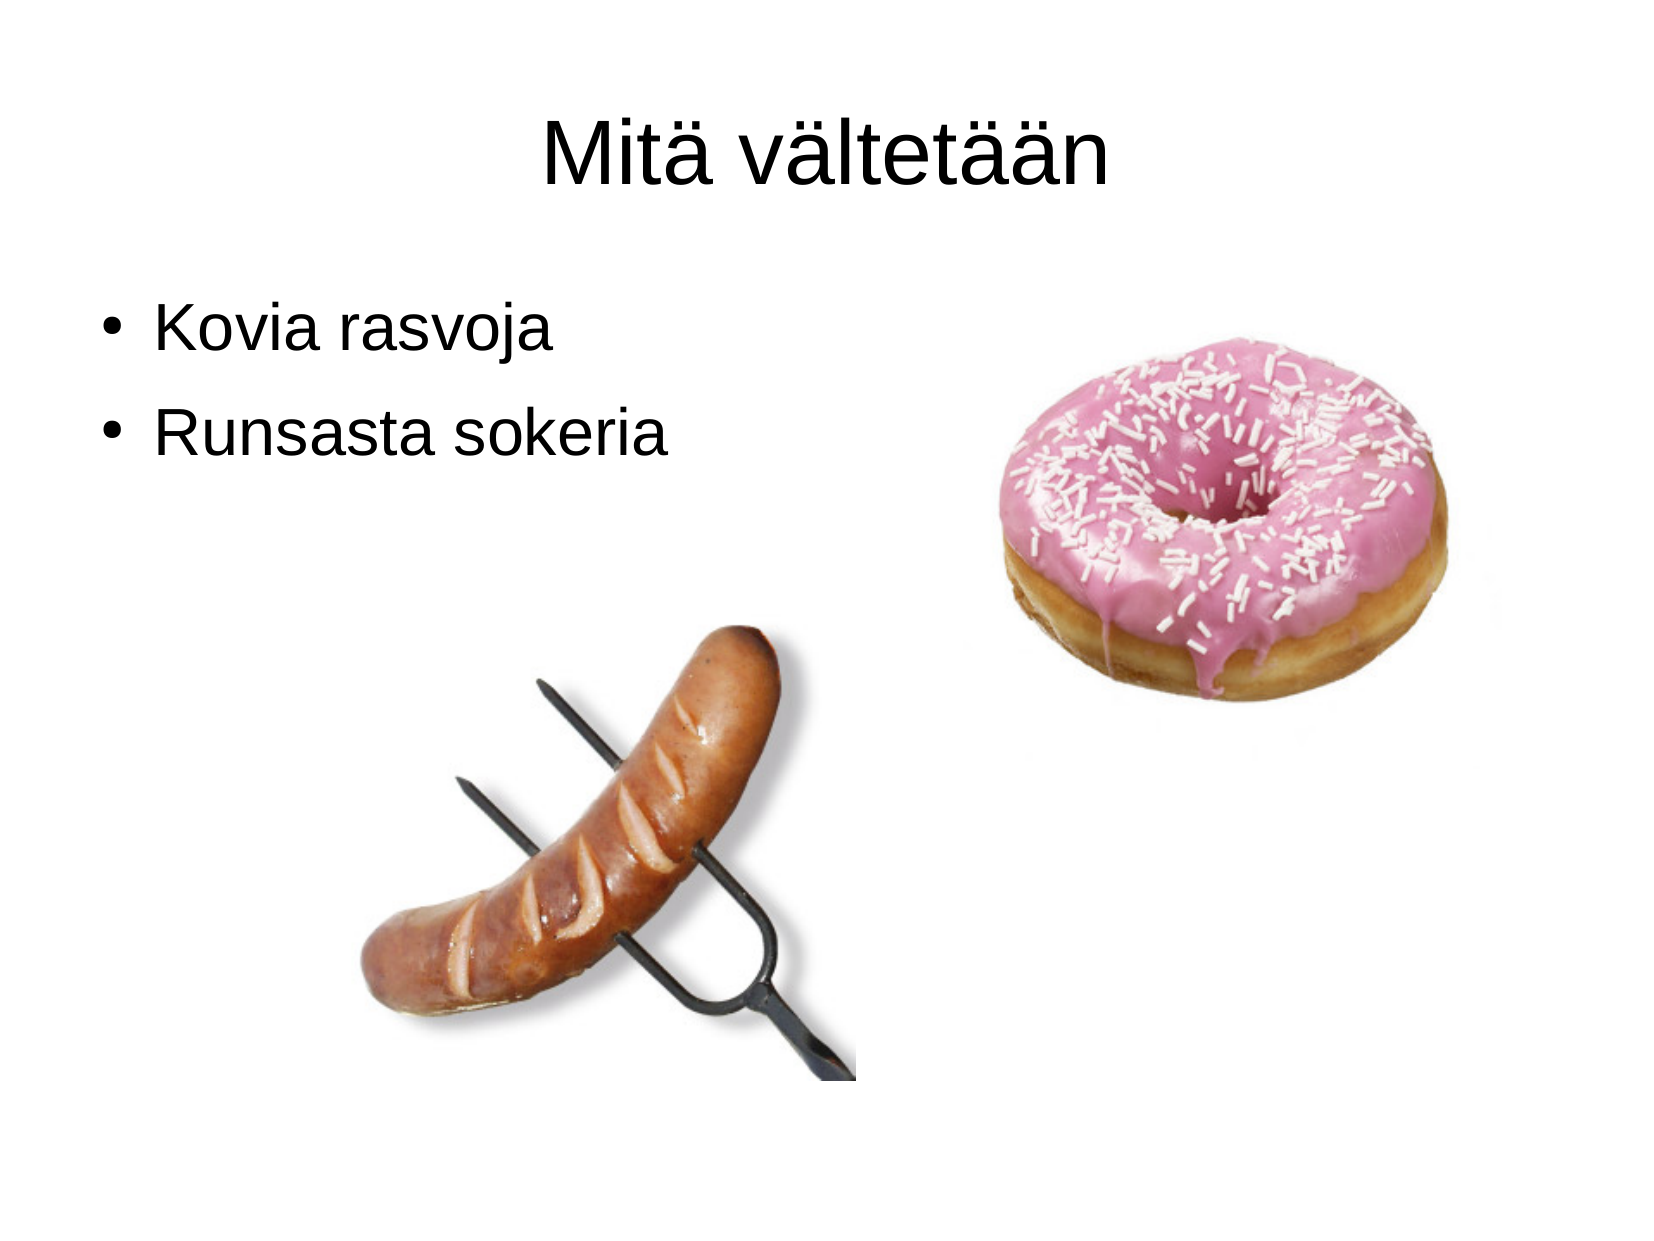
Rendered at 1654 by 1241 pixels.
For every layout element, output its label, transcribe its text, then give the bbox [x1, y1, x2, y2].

picture [950, 277, 1502, 769]
list Kovia rasvoja Runsasta sokeria [82, 290, 1570, 1010]
picture [338, 598, 856, 1081]
title Mitä vältetään [82, 31, 1570, 274]
